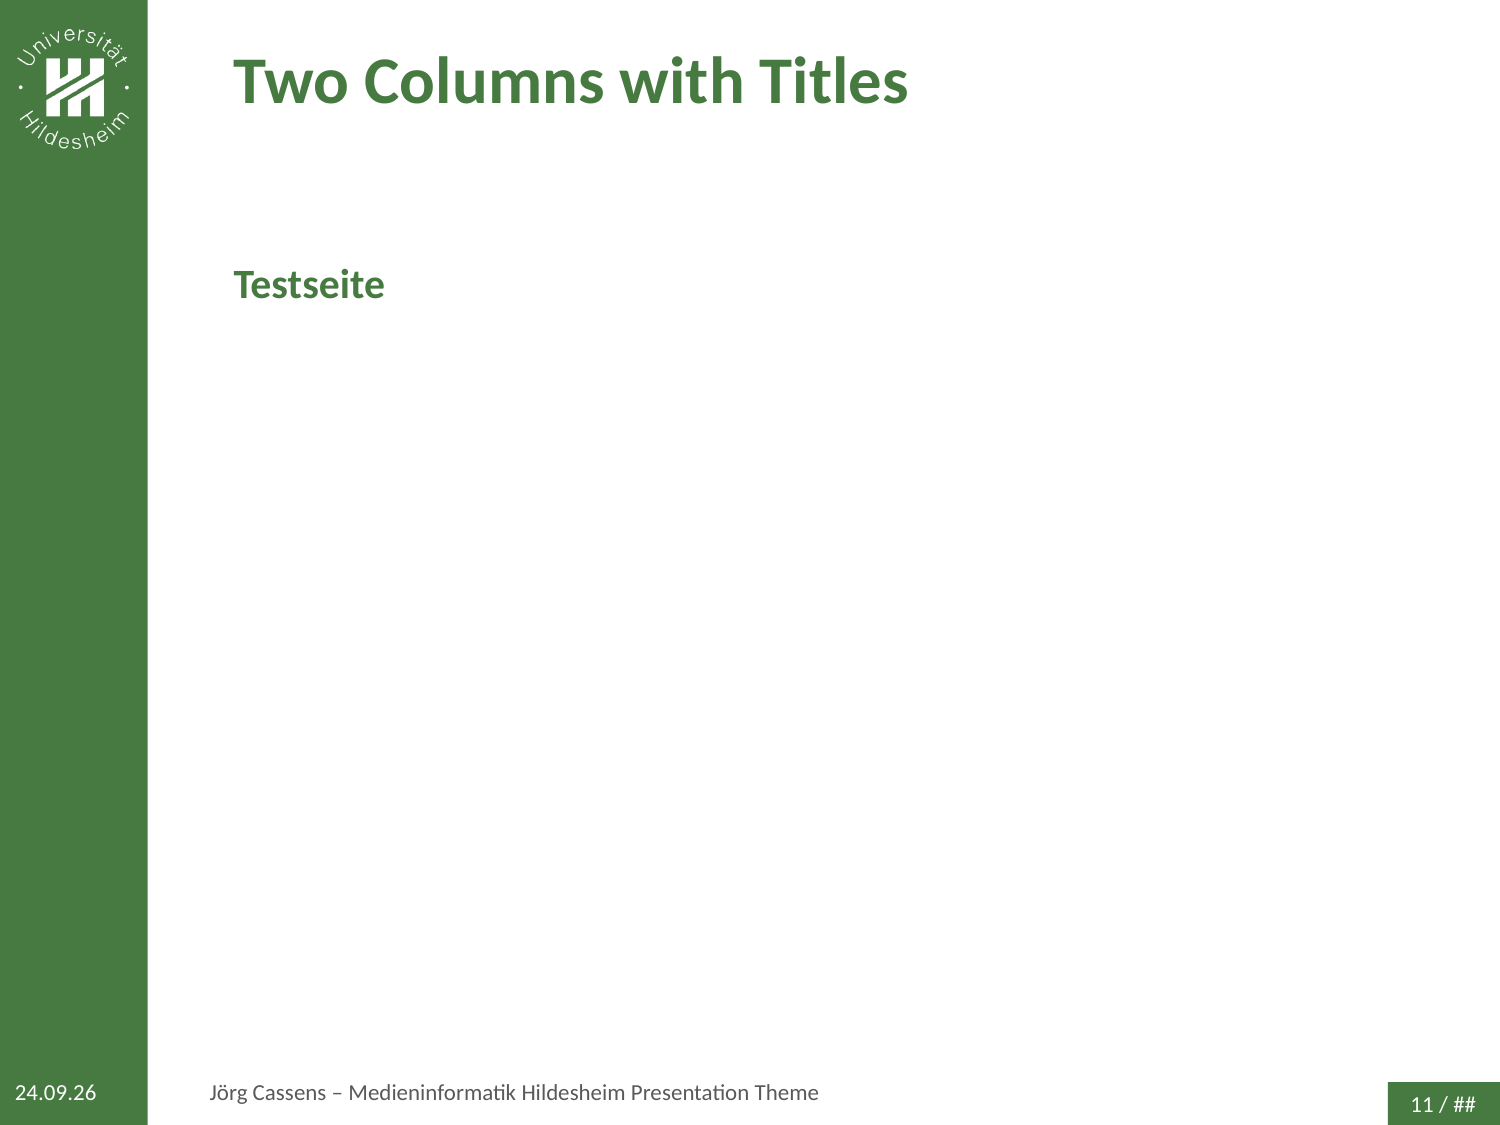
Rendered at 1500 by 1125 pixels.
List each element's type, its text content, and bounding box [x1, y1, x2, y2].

list Testseite [218, 243, 621, 315]
title Two Columns with Titles [218, 30, 1425, 124]
picture [17, 29, 129, 149]
